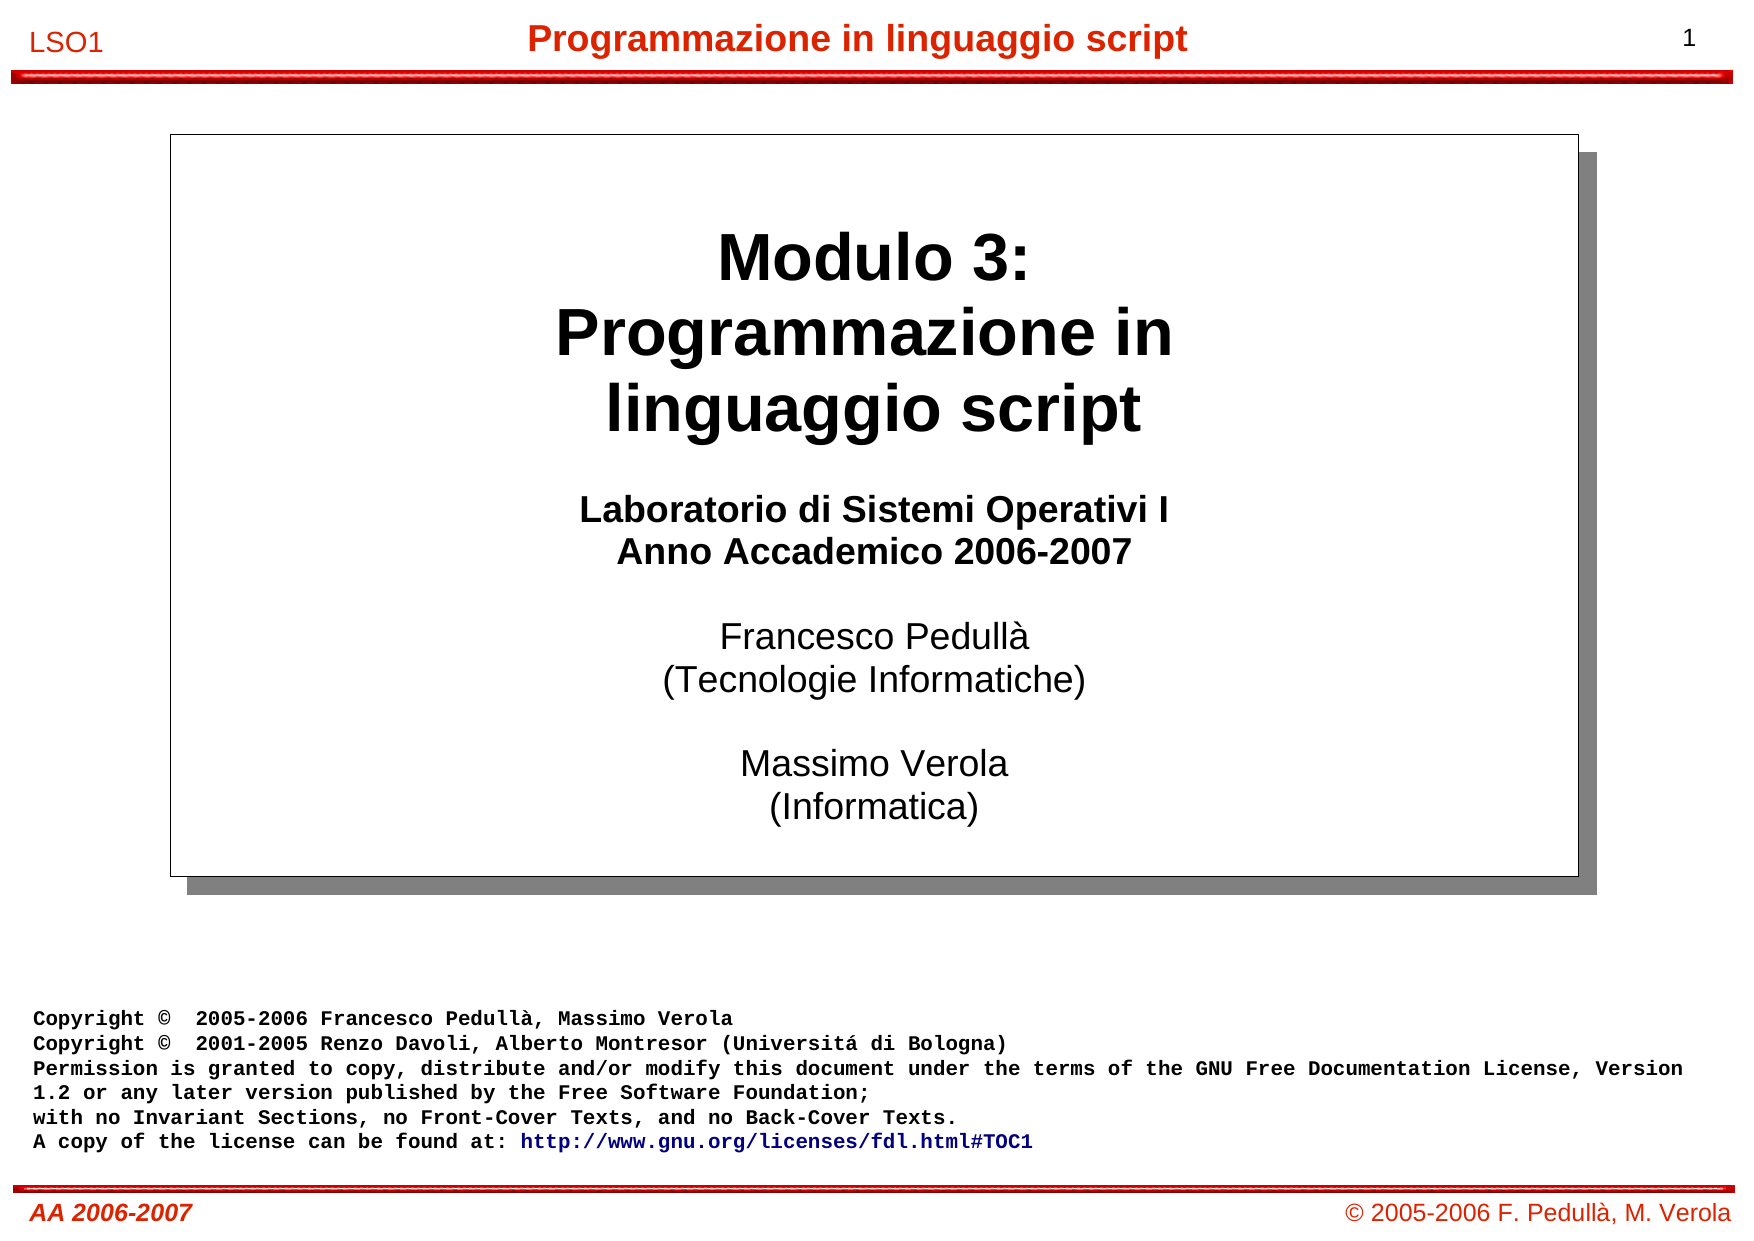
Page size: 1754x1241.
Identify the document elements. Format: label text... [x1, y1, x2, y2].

picture [11, 70, 1733, 84]
text_box Modulo 3: Programmazione in linguaggio script Laboratorio di Sistemi Operativi I Anno Accademico 2006-2007 Francesco Pedullà (Tecnologie Informatiche) Massimo Verola (Informatica) [170, 134, 1579, 877]
picture [13, 1185, 1735, 1193]
text_box Copyright © 2005-2006 Francesco Pedullà, Massimo Verola Copyright © 2001-2005 Renzo Davoli, Alberto Montresor (Universitá di Bologna) Permission is granted to copy, distribute and/or modify this document under the terms of the GNU Free Documentation License, Version 1.2 or any later version published by the Free Software Foundation; with no Invariant Sections, no Front-Cover Texts, and no Back-Cover Texts. A copy of the license can be found at: http://www.gnu.org/licenses/fdl.html#TOC1 [33, 1007, 1721, 1155]
